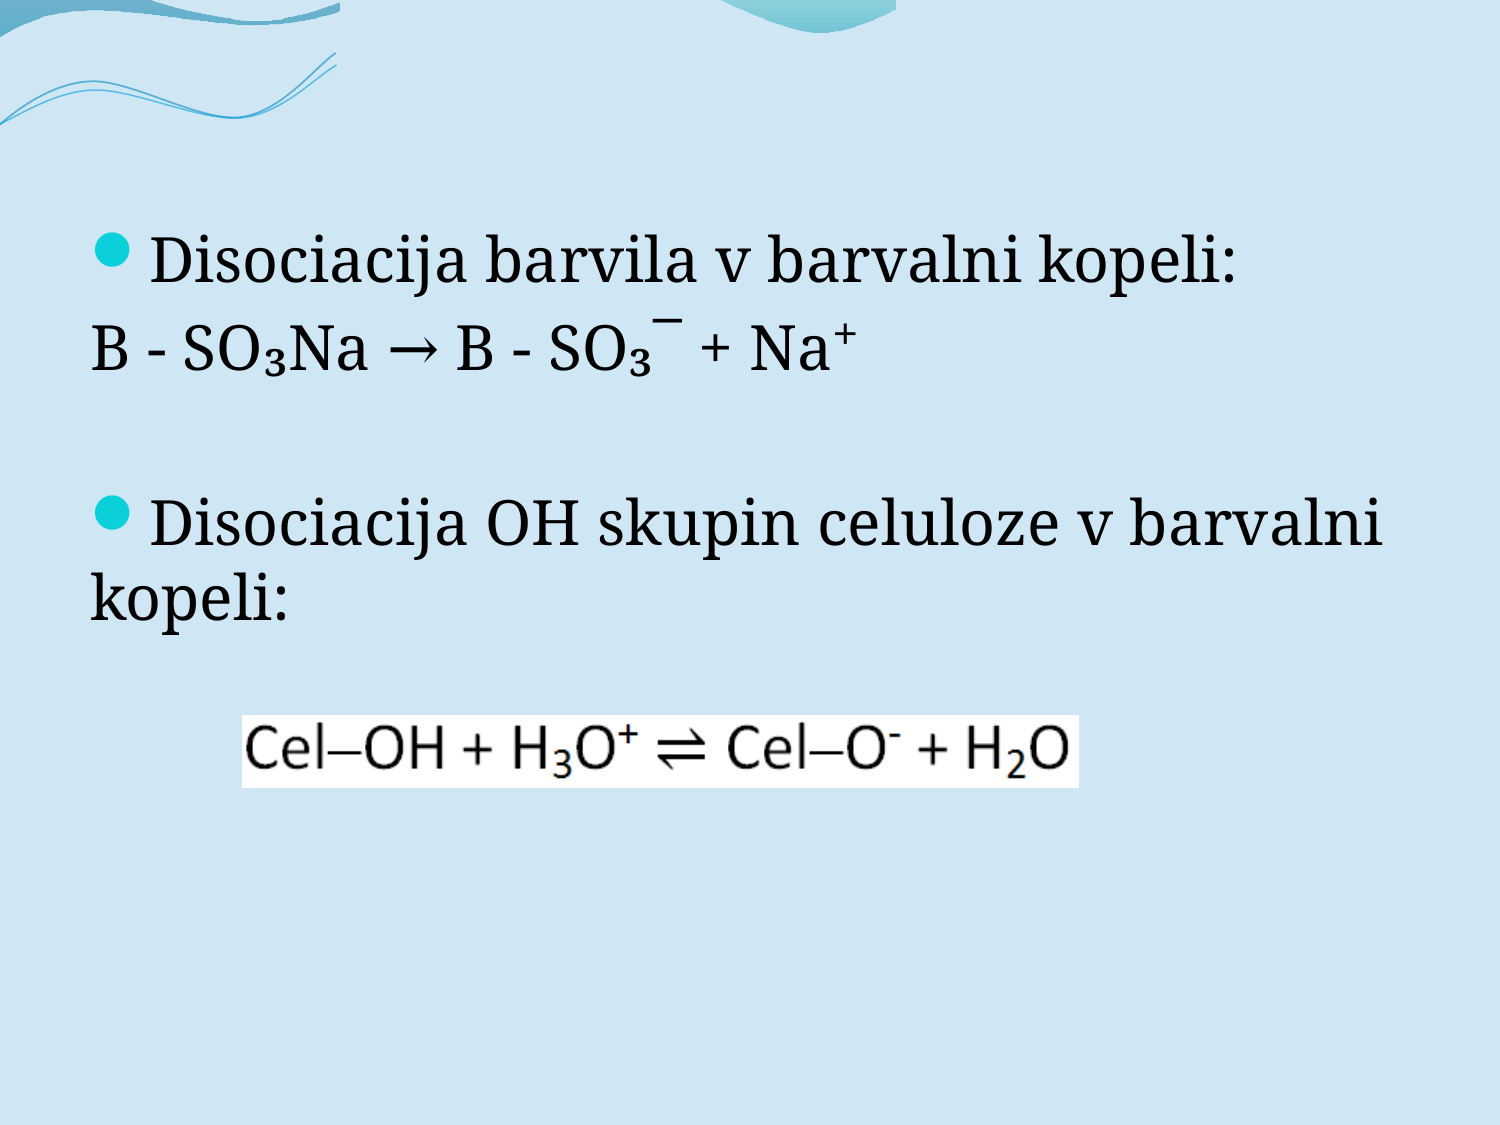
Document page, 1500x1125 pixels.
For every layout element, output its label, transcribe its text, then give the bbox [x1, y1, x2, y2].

list Disociacija barvila v barvalni kopeli: B - SO₃Na → B - SO₃¯ + Na⁺ Disociacija OH skupin celuloze v barvalni kopeli: [75, 125, 1425, 1005]
picture [242, 715, 1079, 788]
